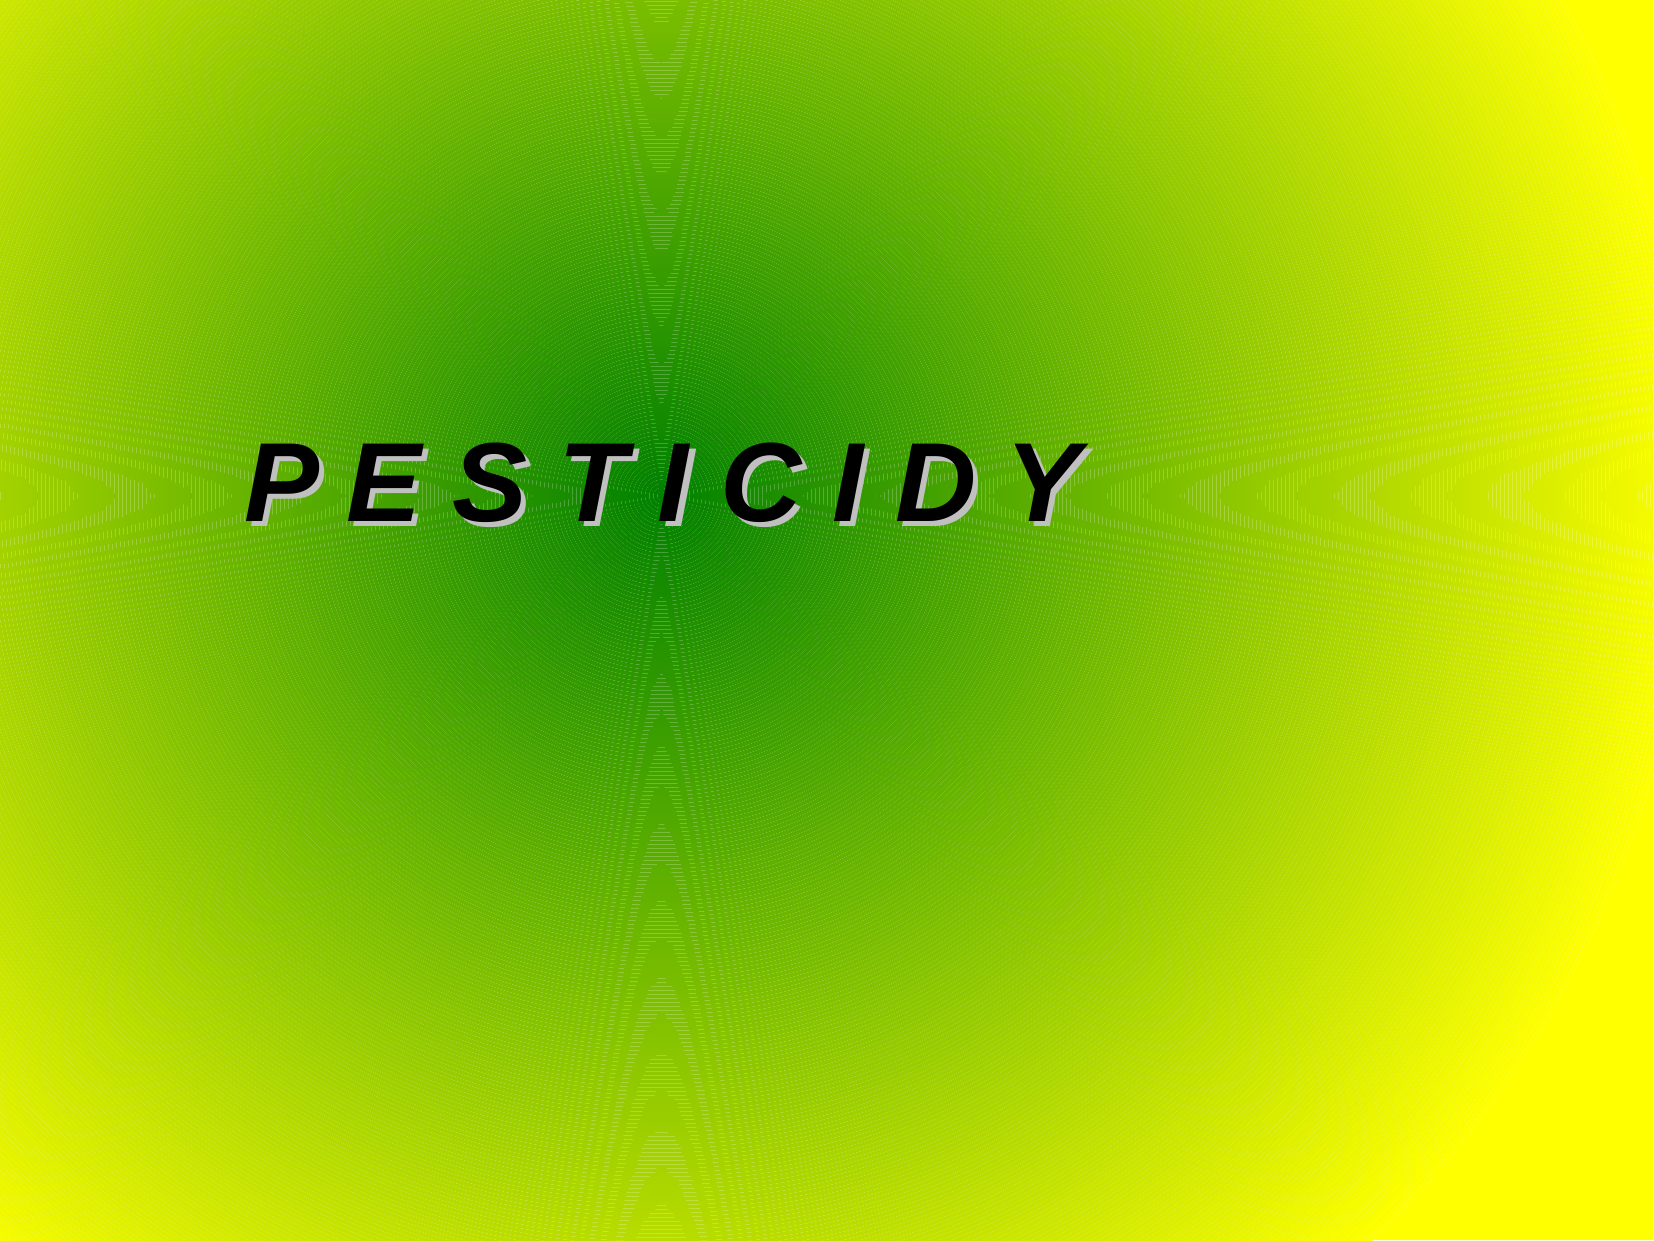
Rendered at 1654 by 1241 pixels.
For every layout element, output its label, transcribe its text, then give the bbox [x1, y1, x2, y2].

subtitle P E S T I C I D Y [0, 67, 1407, 886]
